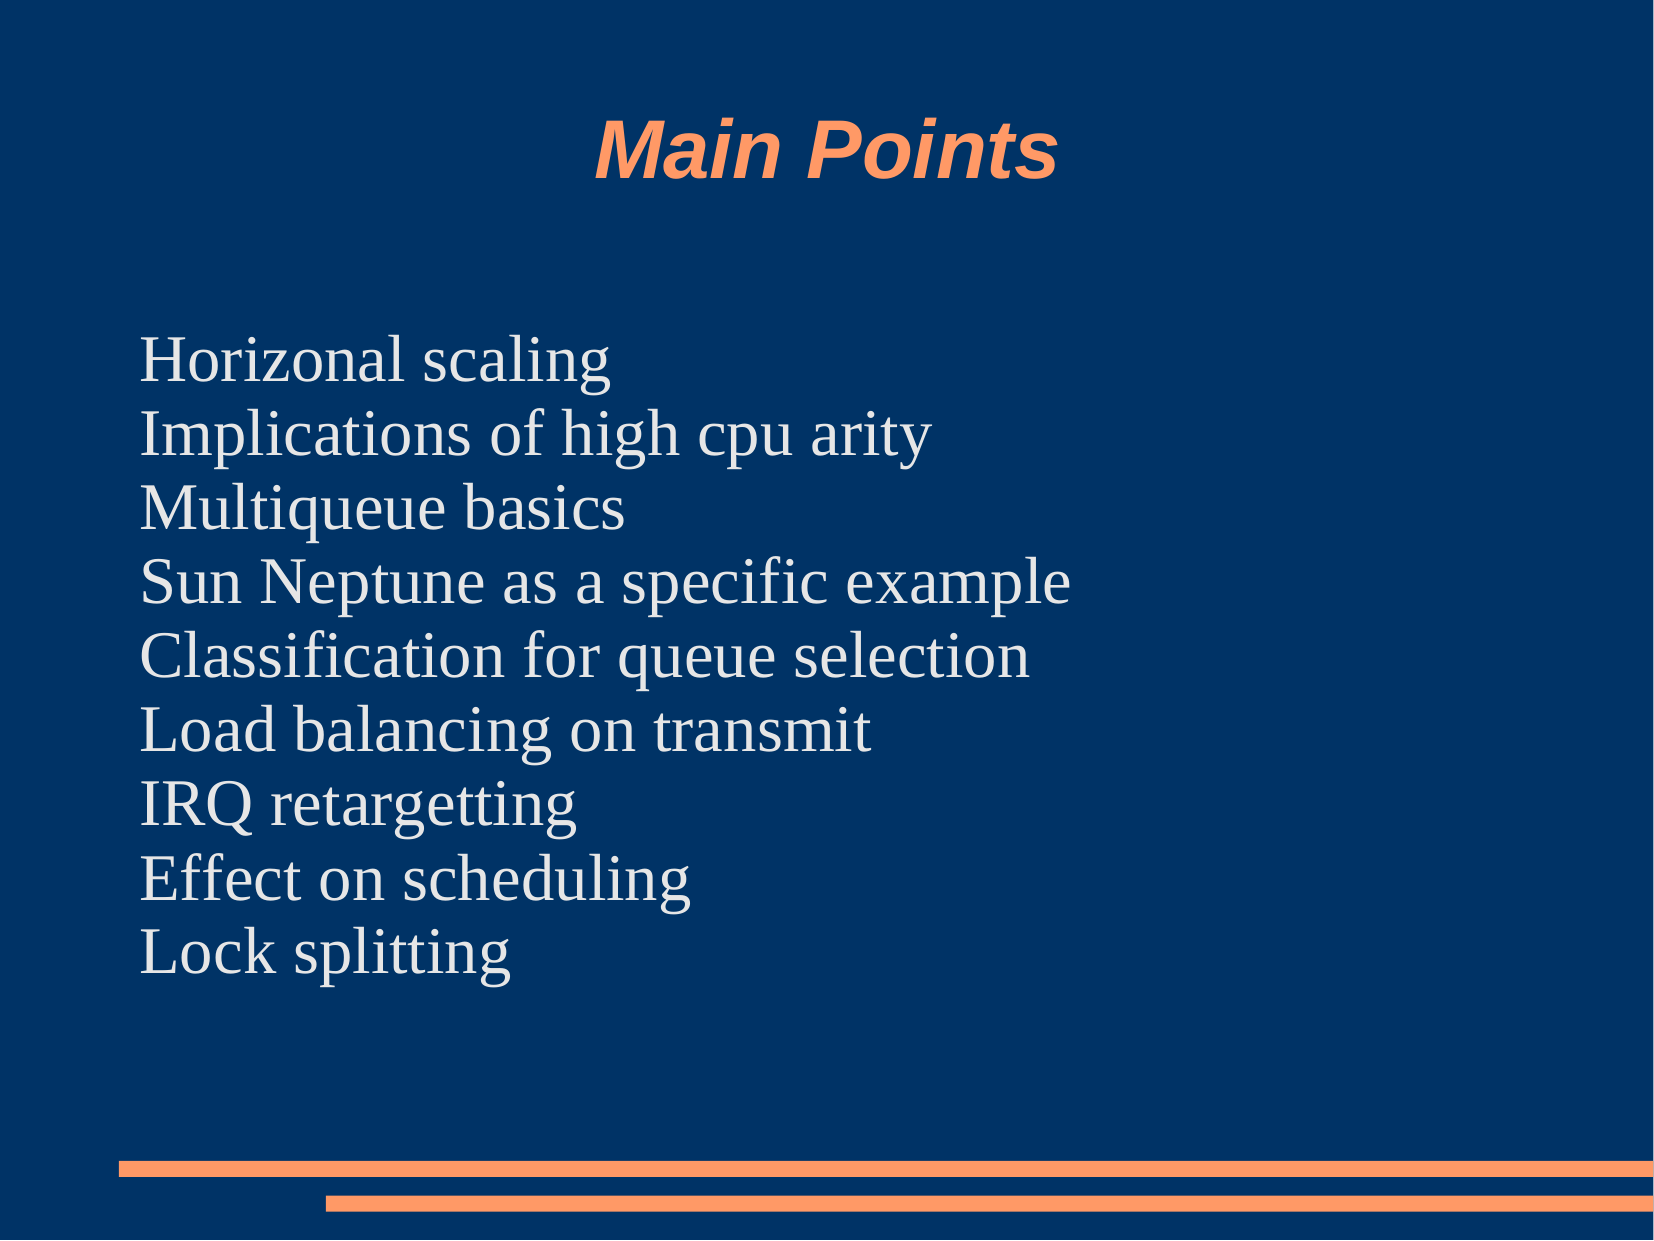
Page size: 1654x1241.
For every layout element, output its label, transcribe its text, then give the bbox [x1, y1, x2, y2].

list Horizonal scaling Implications of high cpu arity Multiqueue basics Sun Neptune as a specific example Classification for queue selection Load balancing on transmit IRQ retargetting Effect on scheduling Lock splitting [121, 322, 1561, 1118]
title Main Points [121, 46, 1534, 254]
